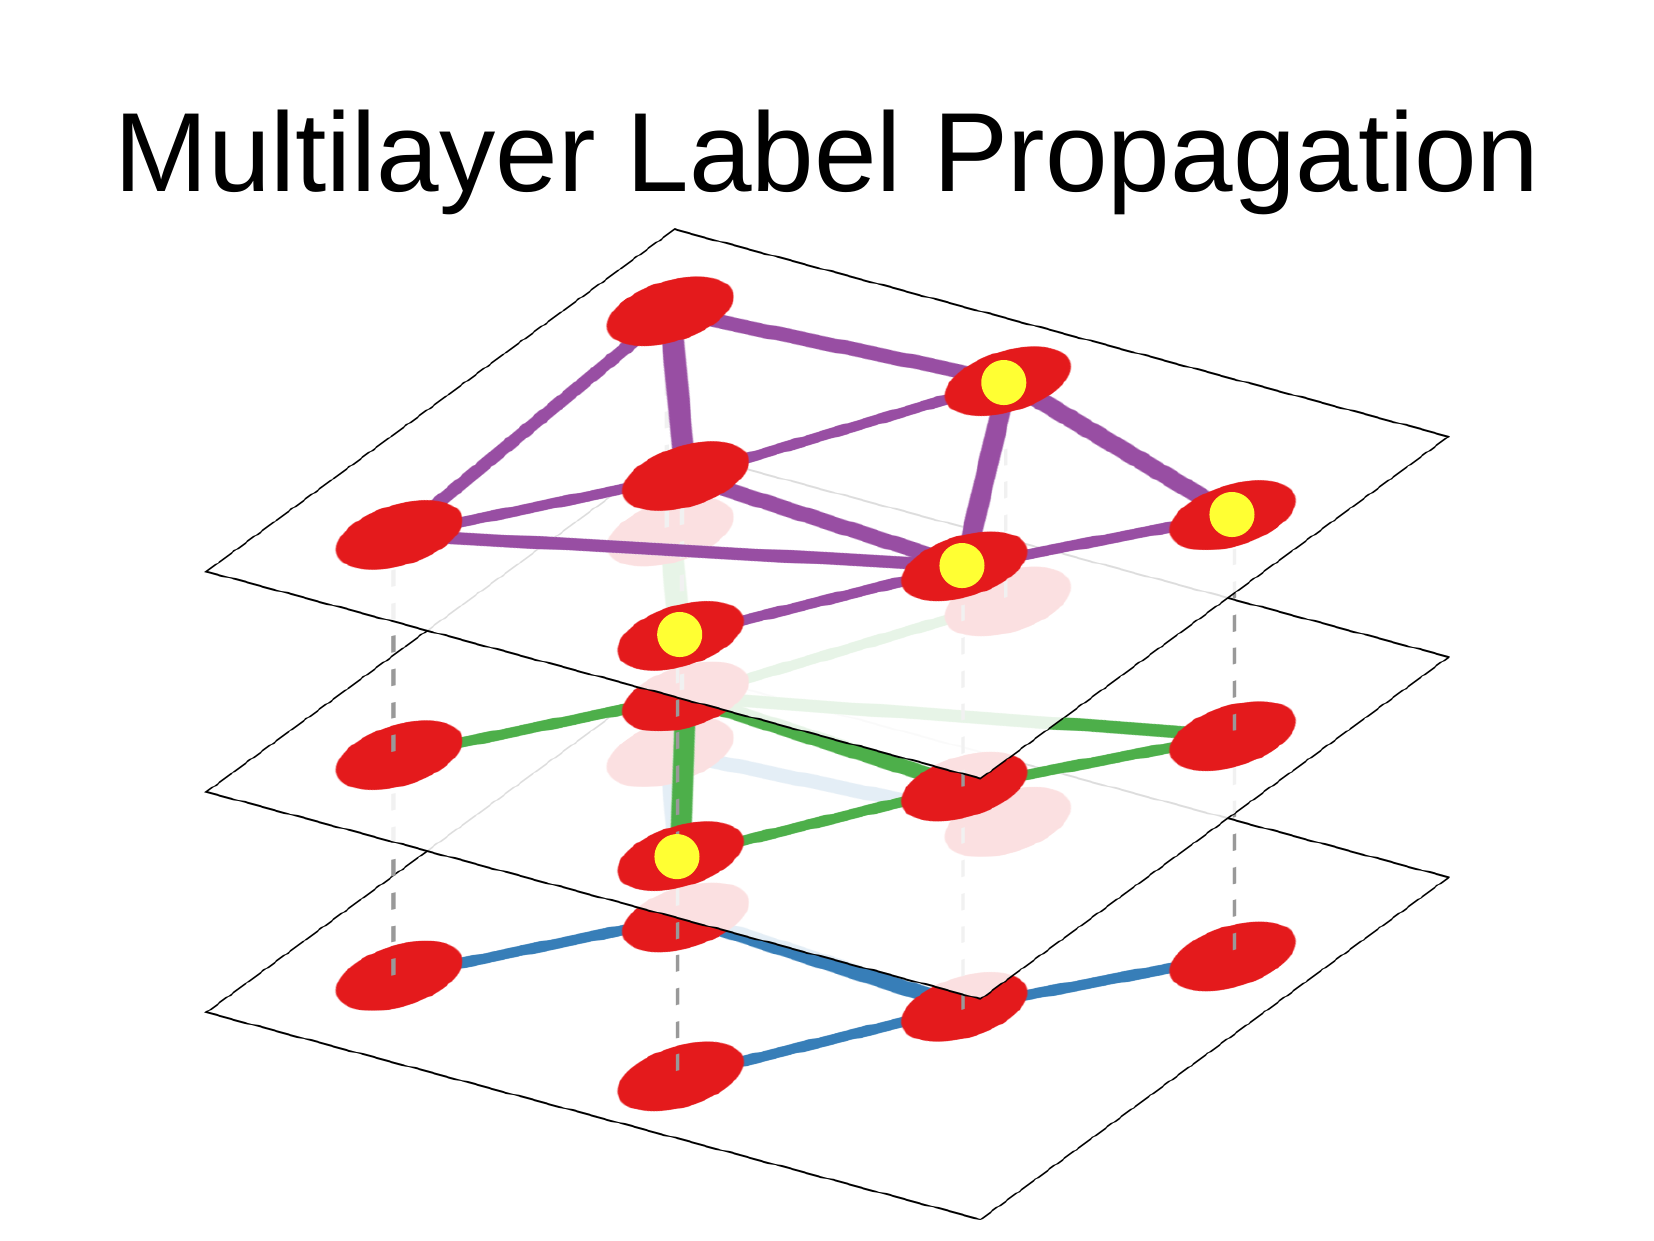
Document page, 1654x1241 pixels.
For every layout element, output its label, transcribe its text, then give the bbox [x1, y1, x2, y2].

text_box [1209, 491, 1255, 538]
text_box [654, 834, 700, 880]
text_box [939, 543, 985, 589]
title Multilayer Label Propagation [82, 49, 1571, 257]
picture [204, 228, 1450, 1220]
text_box [657, 611, 703, 658]
text_box [981, 360, 1027, 406]
